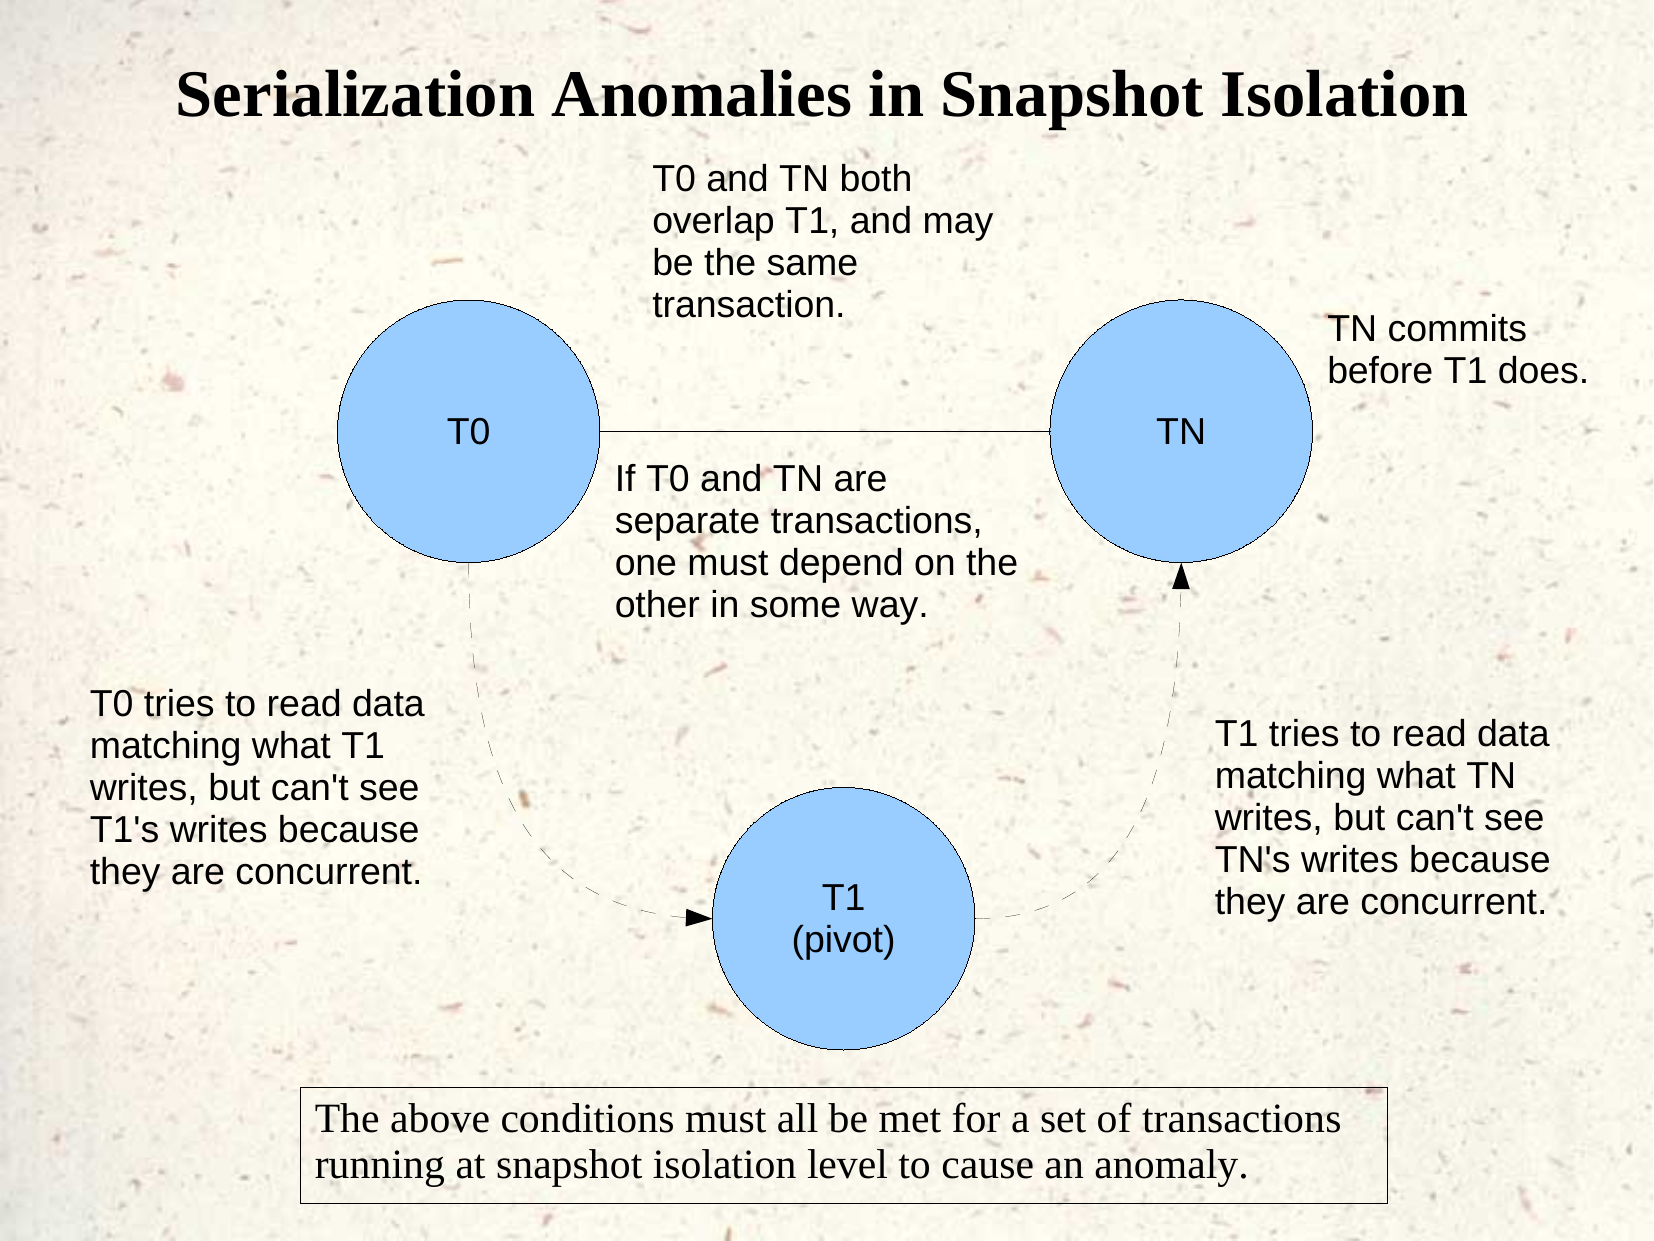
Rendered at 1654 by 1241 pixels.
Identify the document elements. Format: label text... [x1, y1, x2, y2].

text_box T1 (pivot) [712, 787, 975, 1051]
text_box T0 tries to read data matching what T1 writes, but can't see T1's writes because they are concurrent. [75, 675, 451, 938]
text_box The above conditions must all be met for a set of transactions running at snapshot isolation level to cause an anomaly. [300, 1087, 1388, 1204]
text_box T0 [337, 300, 600, 563]
title Serialization Anomalies in Snapshot Isolation [112, 37, 1535, 151]
picture [0, 0, 1654, 1241]
text_box If T0 and TN are separate transactions, one must depend on the other in some way. [600, 450, 1051, 651]
text_box TN [1049, 299, 1313, 563]
text_box T1 tries to read data matching what TN writes, but can't see TN's writes because they are concurrent. [1200, 705, 1576, 953]
text_box TN commits before T1 does. [1312, 300, 1613, 408]
text_box T0 and TN both overlap T1, and may be the same transaction. [637, 150, 1013, 351]
